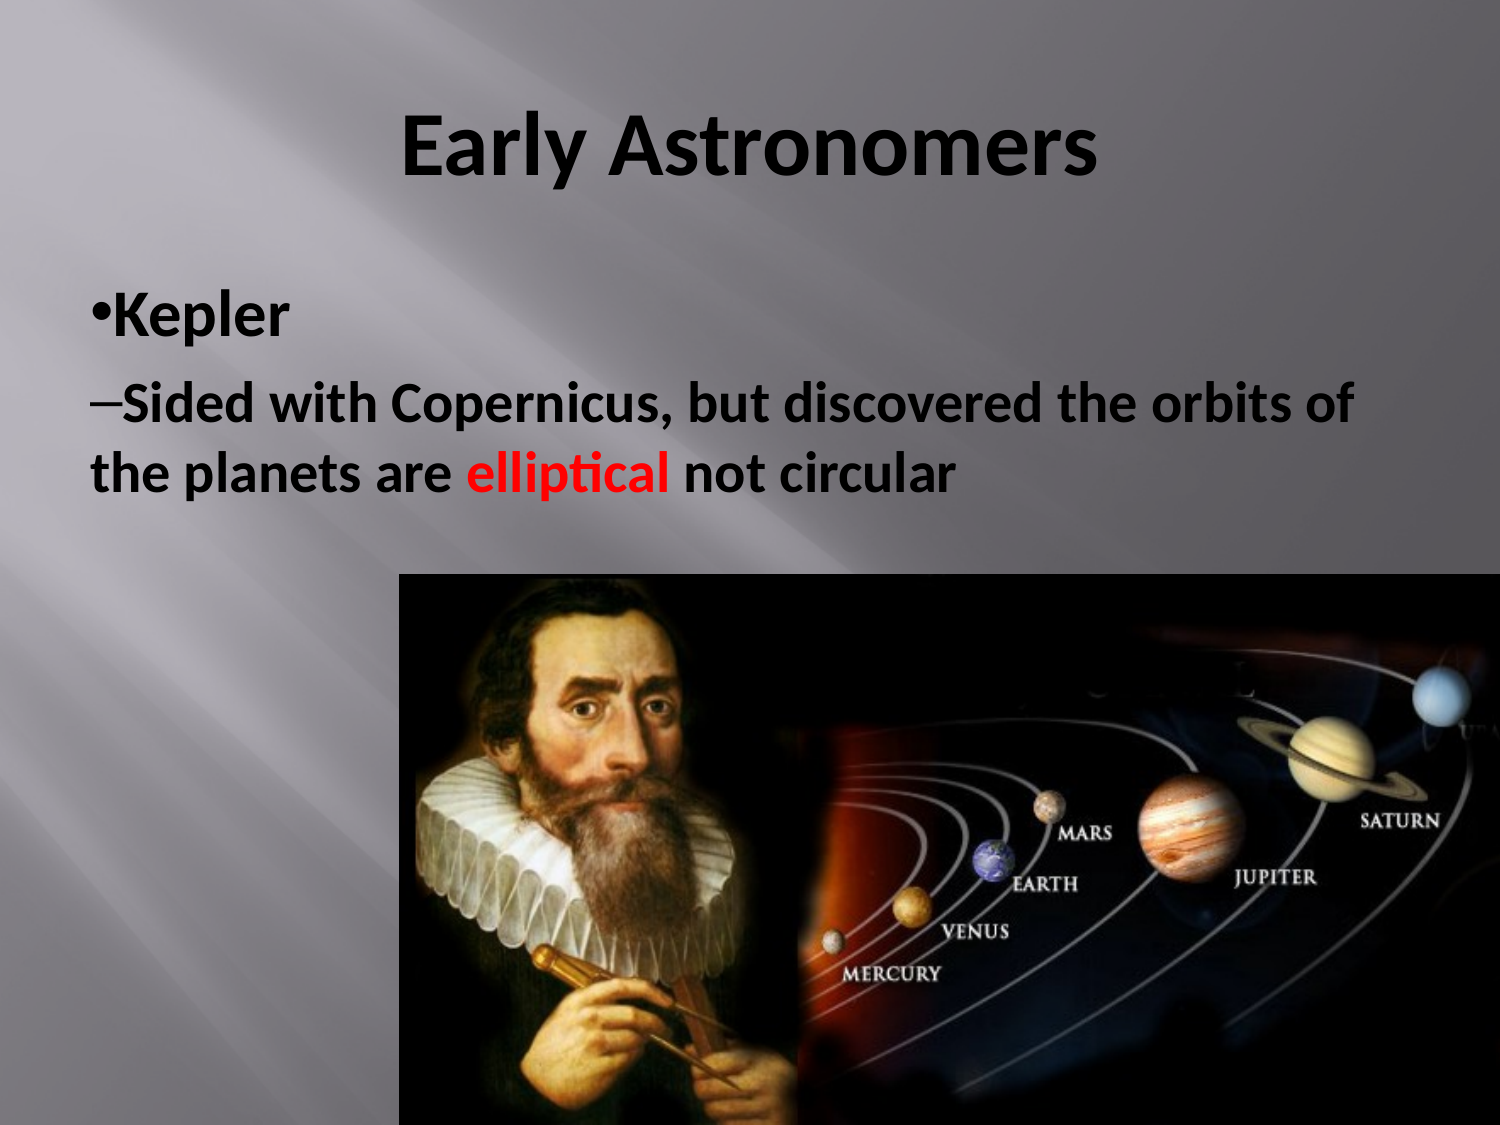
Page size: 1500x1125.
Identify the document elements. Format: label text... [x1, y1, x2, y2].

text_box Kepler Sided with Copernicus, but discovered the orbits of the planets are elliptical not circular [75, 262, 1426, 1005]
text_box Early Astronomers [75, 45, 1426, 233]
picture [399, 575, 1500, 1125]
